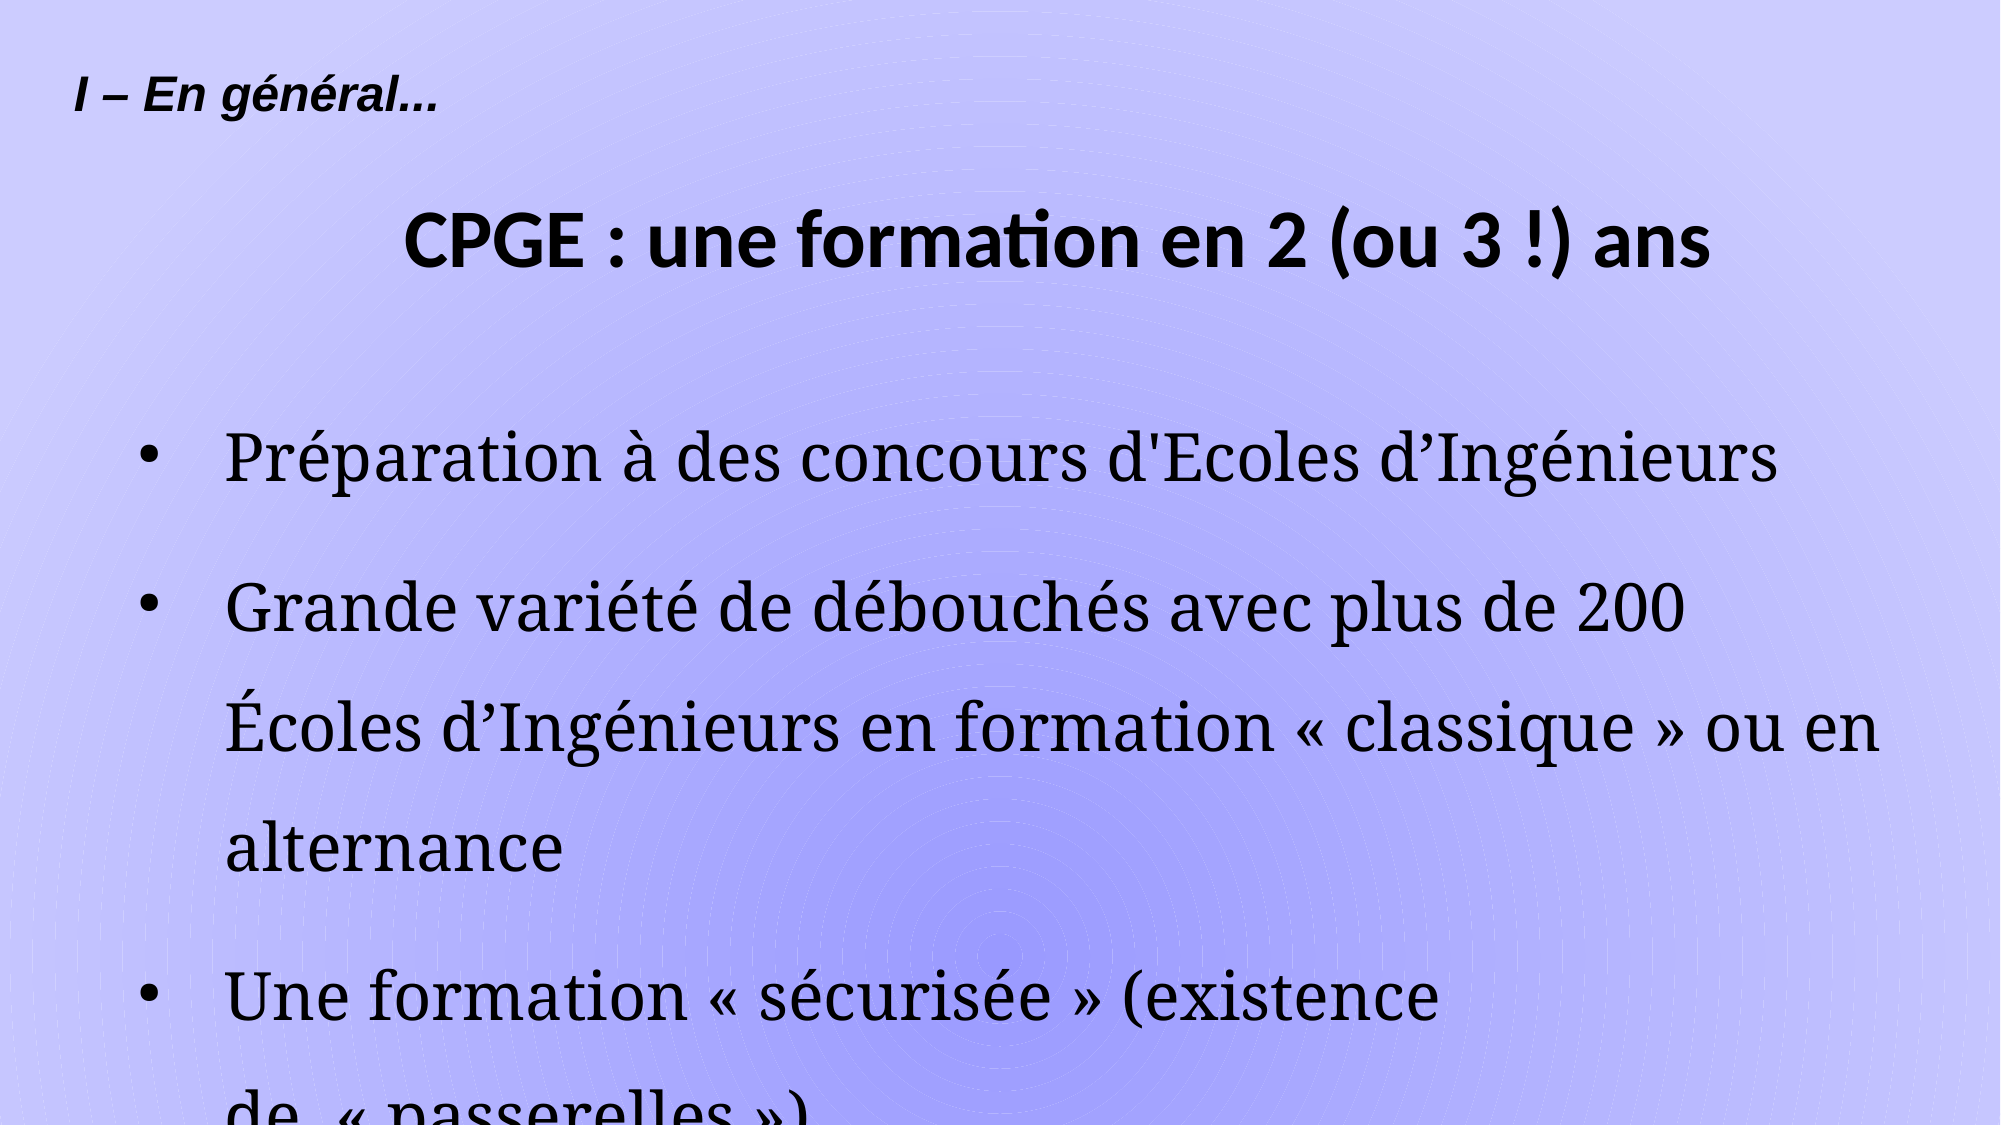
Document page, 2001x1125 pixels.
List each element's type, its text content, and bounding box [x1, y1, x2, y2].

list Préparation à des concours d'Ecoles d’Ingénieurs Grande variété de débouchés avec plus de 200 Écoles d’Ingénieurs en formation « classique » ou en alternance Une formation « sécurisée » (existence de « passerelles ») [120, 367, 1917, 993]
text_box I – En général... [59, 59, 556, 188]
text_box CPGE : une formation en 2 (ou 3 !) ans [36, 176, 1988, 292]
